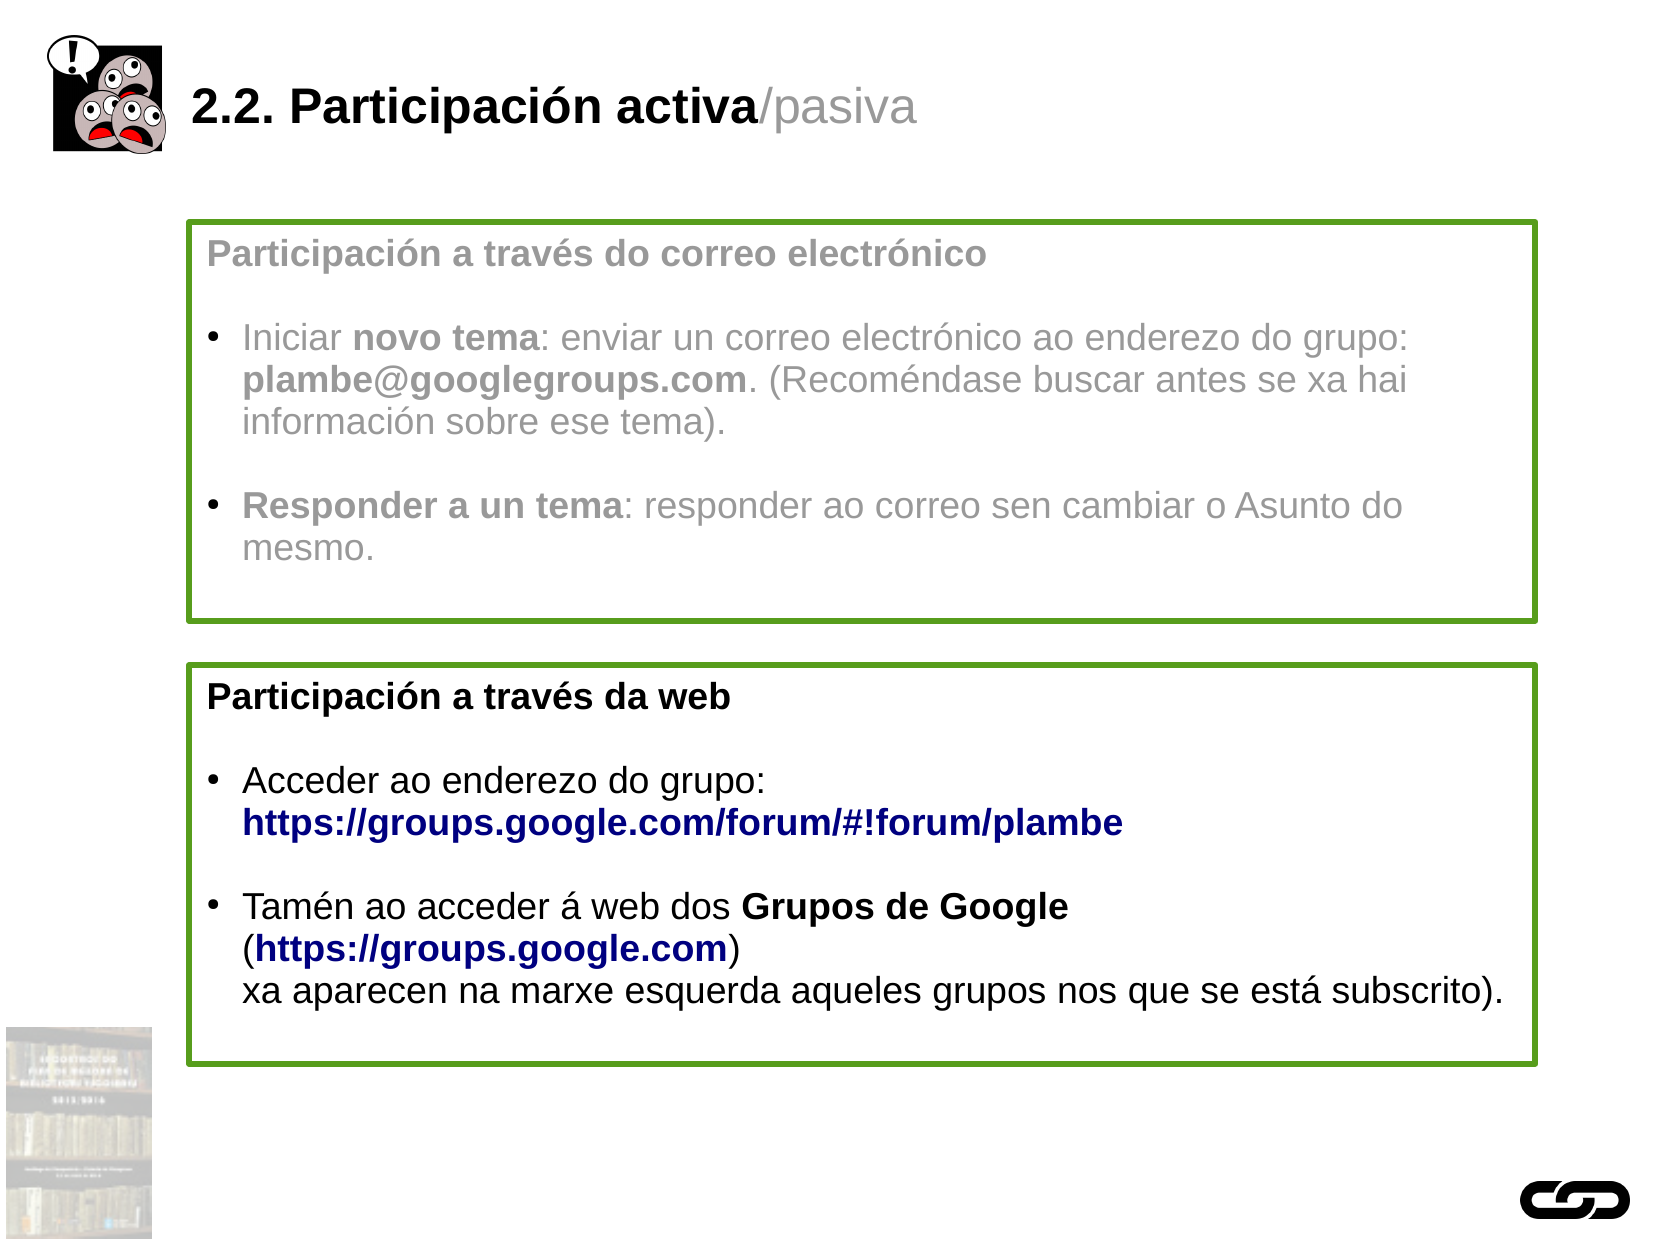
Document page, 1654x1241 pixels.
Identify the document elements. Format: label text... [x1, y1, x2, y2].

text_box Participación a través da web Acceder ao enderezo do grupo: https://groups.google.com/forum/#!forum/plambe Tamén ao acceder á web dos Grupos de Google (https://groups.google.com) xa aparecen na marxe esquerda aqueles grupos nos que se está subscrito). [188, 665, 1536, 1064]
picture [1520, 1181, 1630, 1220]
picture [47, 35, 166, 154]
text_box 2.2. Participación activa/pasiva [177, 70, 1619, 198]
picture [6, 1027, 152, 1239]
text_box Participación a través do correo electrónico Iniciar novo tema: enviar un correo electrónico ao enderezo do grupo: plambe@googlegroups.com. (Recoméndase buscar antes se xa hai información sobre ese tema). Responder a un tema: responder ao correo sen cambiar o Asunto do mesmo. [188, 222, 1536, 621]
